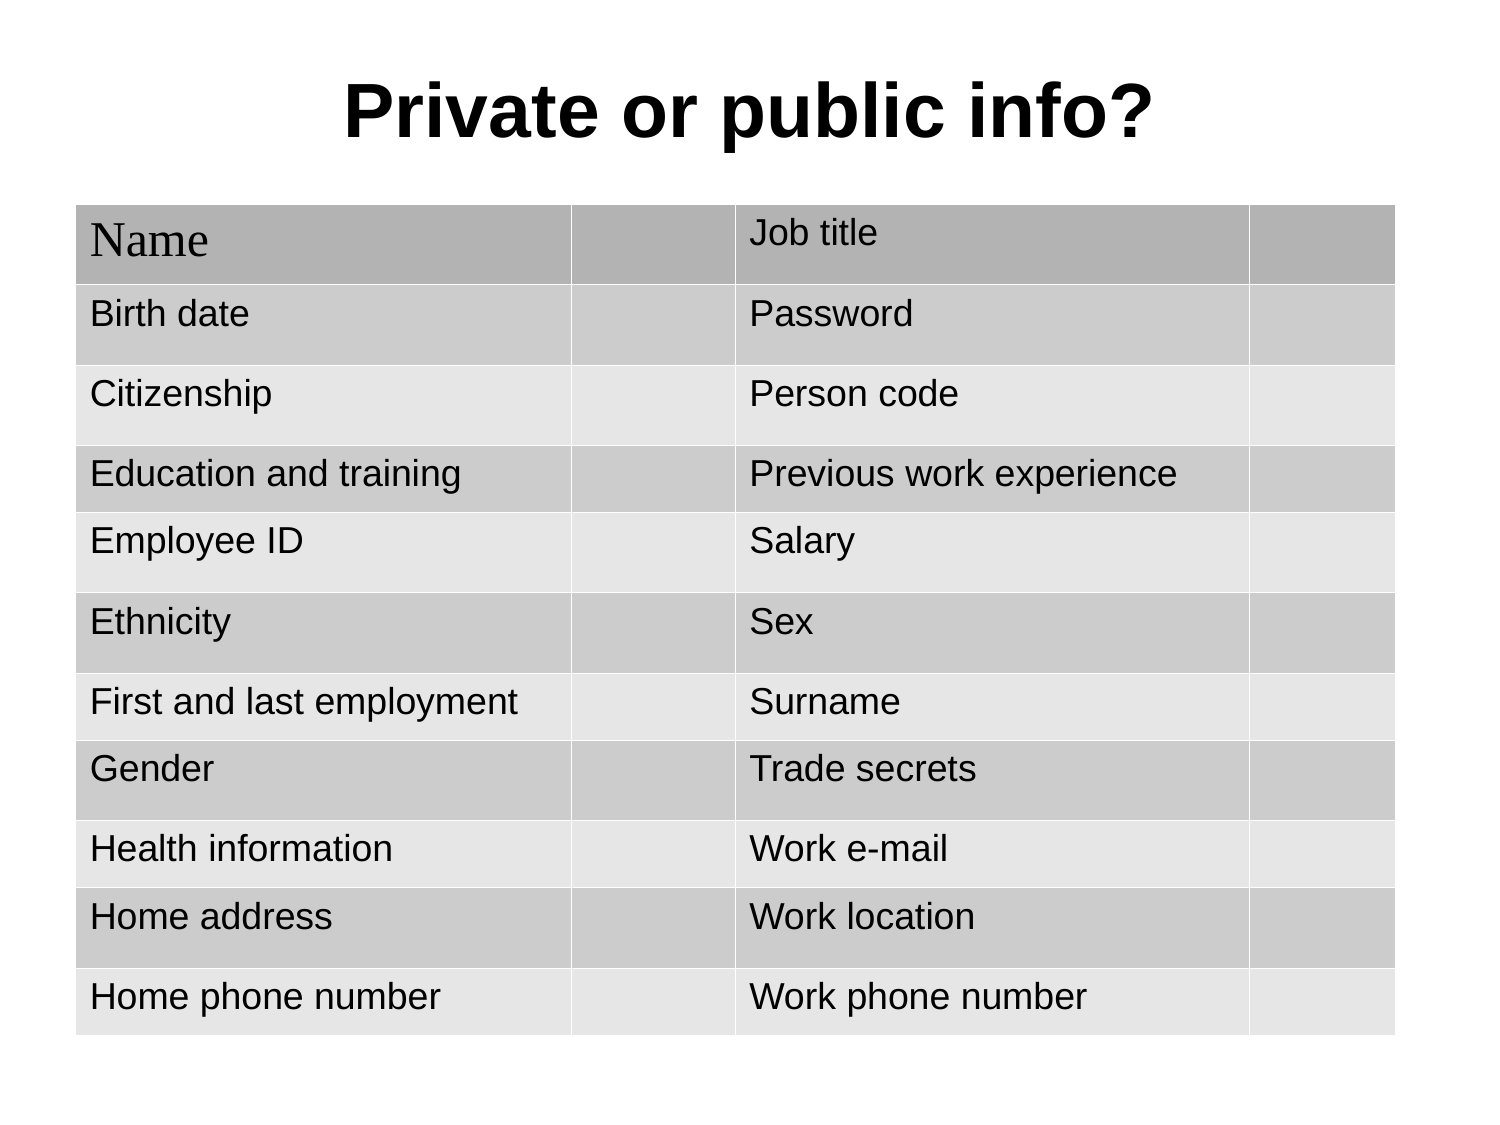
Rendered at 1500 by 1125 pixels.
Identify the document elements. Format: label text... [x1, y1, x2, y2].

table_cell [572, 593, 735, 673]
table_header [572, 205, 735, 284]
table_cell [1250, 285, 1395, 365]
table_cell [1250, 821, 1395, 887]
table_cell [572, 366, 735, 445]
table_header Name [76, 205, 571, 284]
table_cell [572, 446, 735, 512]
table_cell Home address [76, 888, 571, 968]
table_cell Birth date [76, 285, 571, 365]
title Private or public info? [75, 44, 1425, 177]
table_cell [572, 285, 735, 365]
table_cell Citizenship [76, 366, 571, 445]
table_cell Health information [76, 821, 571, 887]
table_cell [572, 888, 735, 968]
table_cell Education and training [76, 446, 571, 512]
table_cell Sex [736, 593, 1249, 673]
table_cell Work phone number [736, 969, 1249, 1035]
table_cell Person code [736, 366, 1249, 445]
table_cell [1250, 969, 1395, 1035]
table_cell Previous work experience [736, 446, 1249, 512]
table_header [1250, 205, 1395, 284]
table_cell [1250, 366, 1395, 445]
table_cell [1250, 593, 1395, 673]
table_cell [1250, 741, 1395, 820]
table_cell Trade secrets [736, 741, 1249, 820]
table_header Job title [736, 205, 1249, 284]
table_cell [1250, 513, 1395, 592]
table_cell Salary [736, 513, 1249, 592]
table_cell Surname [736, 674, 1249, 740]
table_cell [572, 741, 735, 820]
table_cell First and last employment [76, 674, 571, 740]
table_cell Password [736, 285, 1249, 365]
table_cell Ethnicity [76, 593, 571, 673]
table_cell Gender [76, 741, 571, 820]
table_cell Employee ID [76, 513, 571, 592]
table_cell [1250, 888, 1395, 968]
table_cell [572, 674, 735, 740]
table_cell [572, 821, 735, 887]
table_cell [572, 969, 735, 1035]
table_cell [572, 513, 735, 592]
table_cell Work e-mail [736, 821, 1249, 887]
table_cell [1250, 446, 1395, 512]
table_cell Home phone number [76, 969, 571, 1035]
table_cell [1250, 674, 1395, 740]
table_cell Work location [736, 888, 1249, 968]
